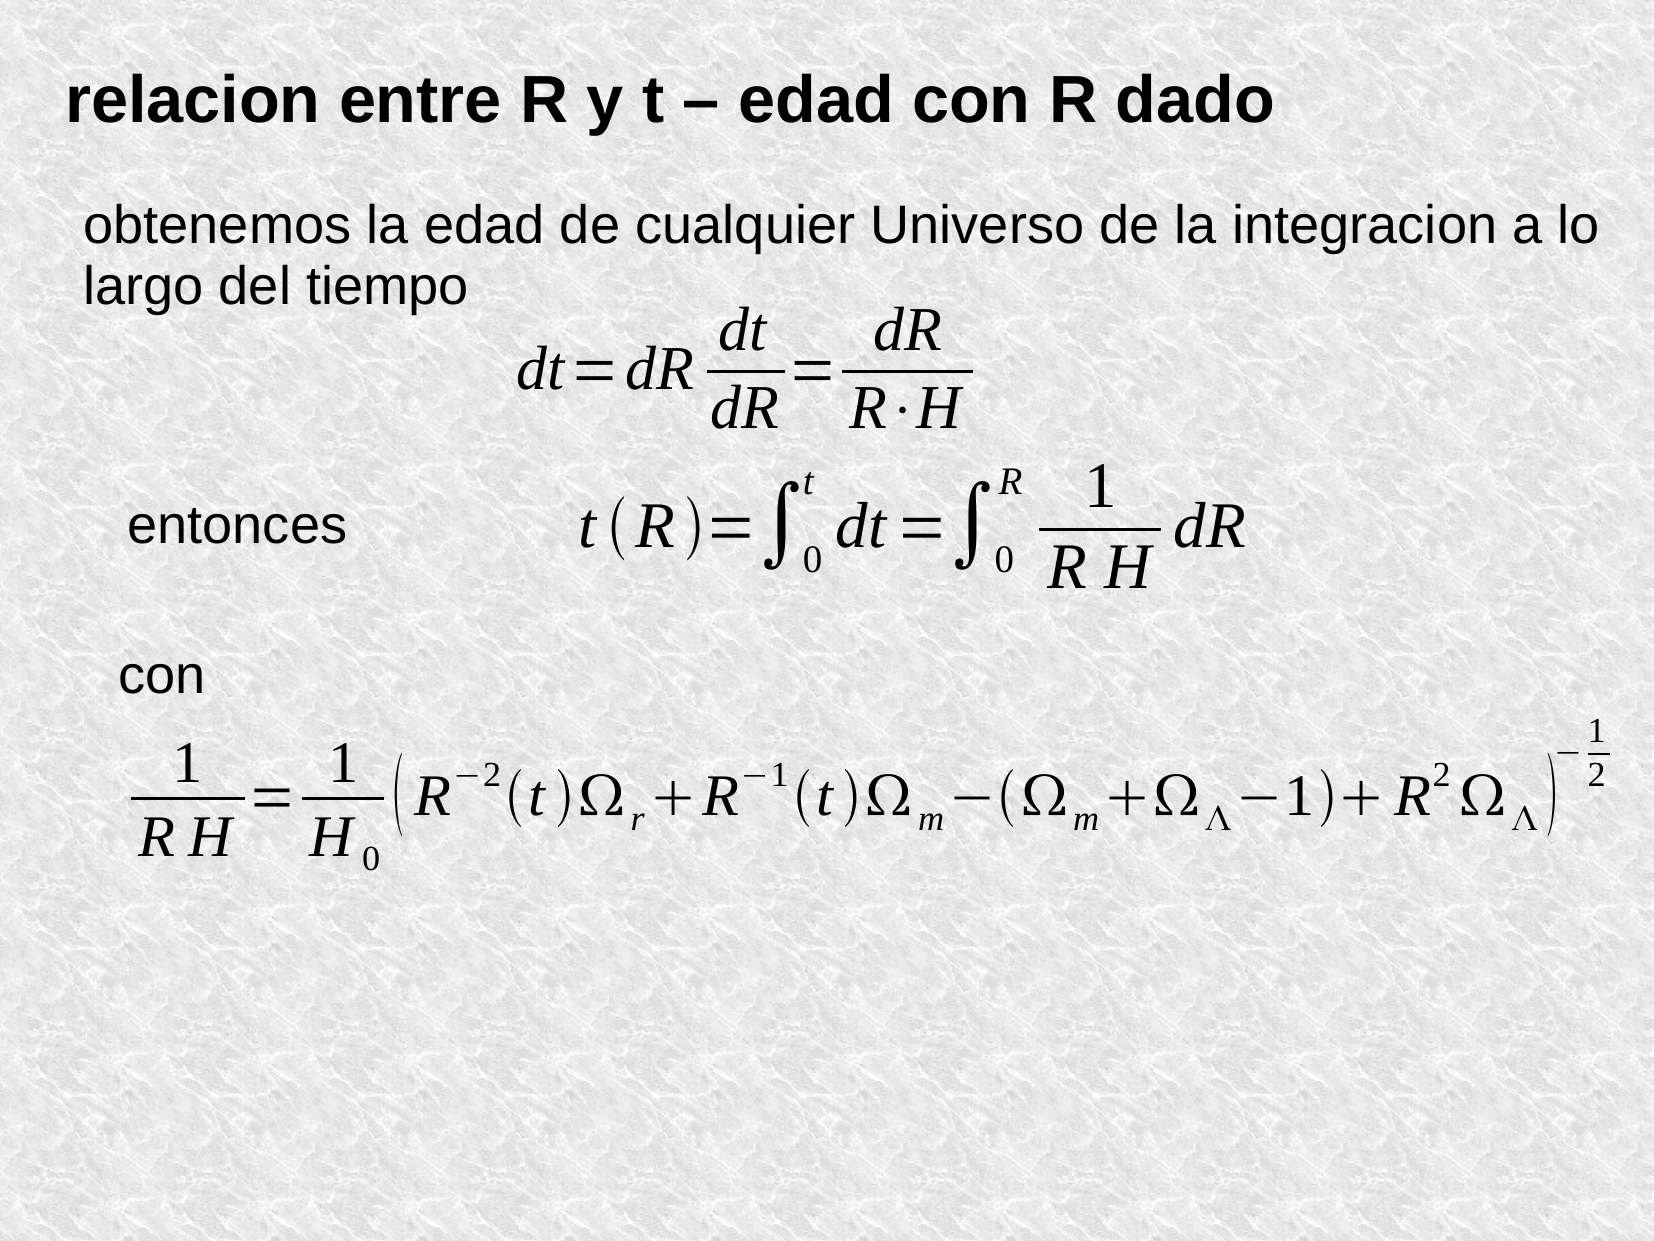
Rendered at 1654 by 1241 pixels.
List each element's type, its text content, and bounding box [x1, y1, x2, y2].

chart [562, 450, 1261, 605]
picture [0, 0, 1654, 1241]
chart [501, 295, 992, 445]
text_box con [103, 637, 226, 718]
text_box relacion entre R y t – edad con R dado [50, 54, 1191, 157]
text_box entonces [112, 487, 332, 568]
chart [112, 712, 1625, 877]
text_box obtenemos la edad de cualquier Universo de la integracion a lo largo del tiempo [68, 187, 1463, 334]
